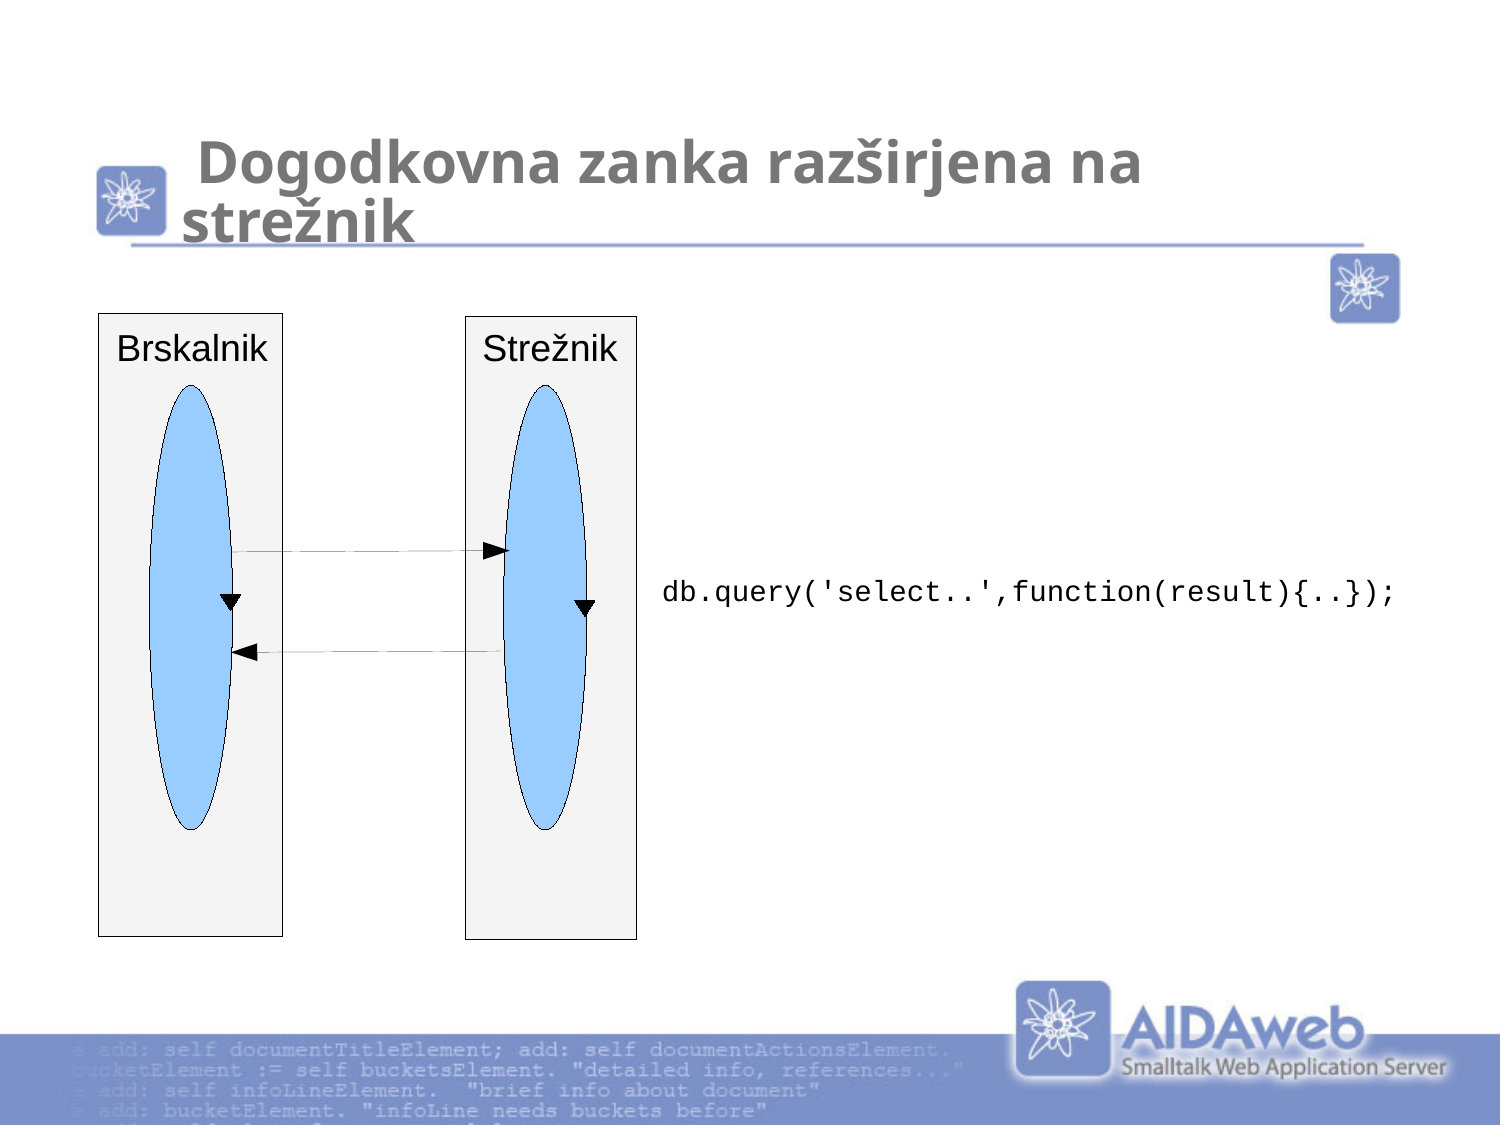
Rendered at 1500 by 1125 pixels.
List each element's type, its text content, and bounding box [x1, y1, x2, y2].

text_box Strežnik [467, 316, 633, 374]
title Dogodkovna zanka razširjena na strežnik [181, 88, 1364, 244]
picture [0, 0, 1500, 1125]
text_box Brskalnik [101, 316, 283, 374]
text_box [98, 313, 283, 937]
text_box [465, 316, 637, 940]
text_box db.query('select..',function(result){..}); [647, 564, 1477, 653]
